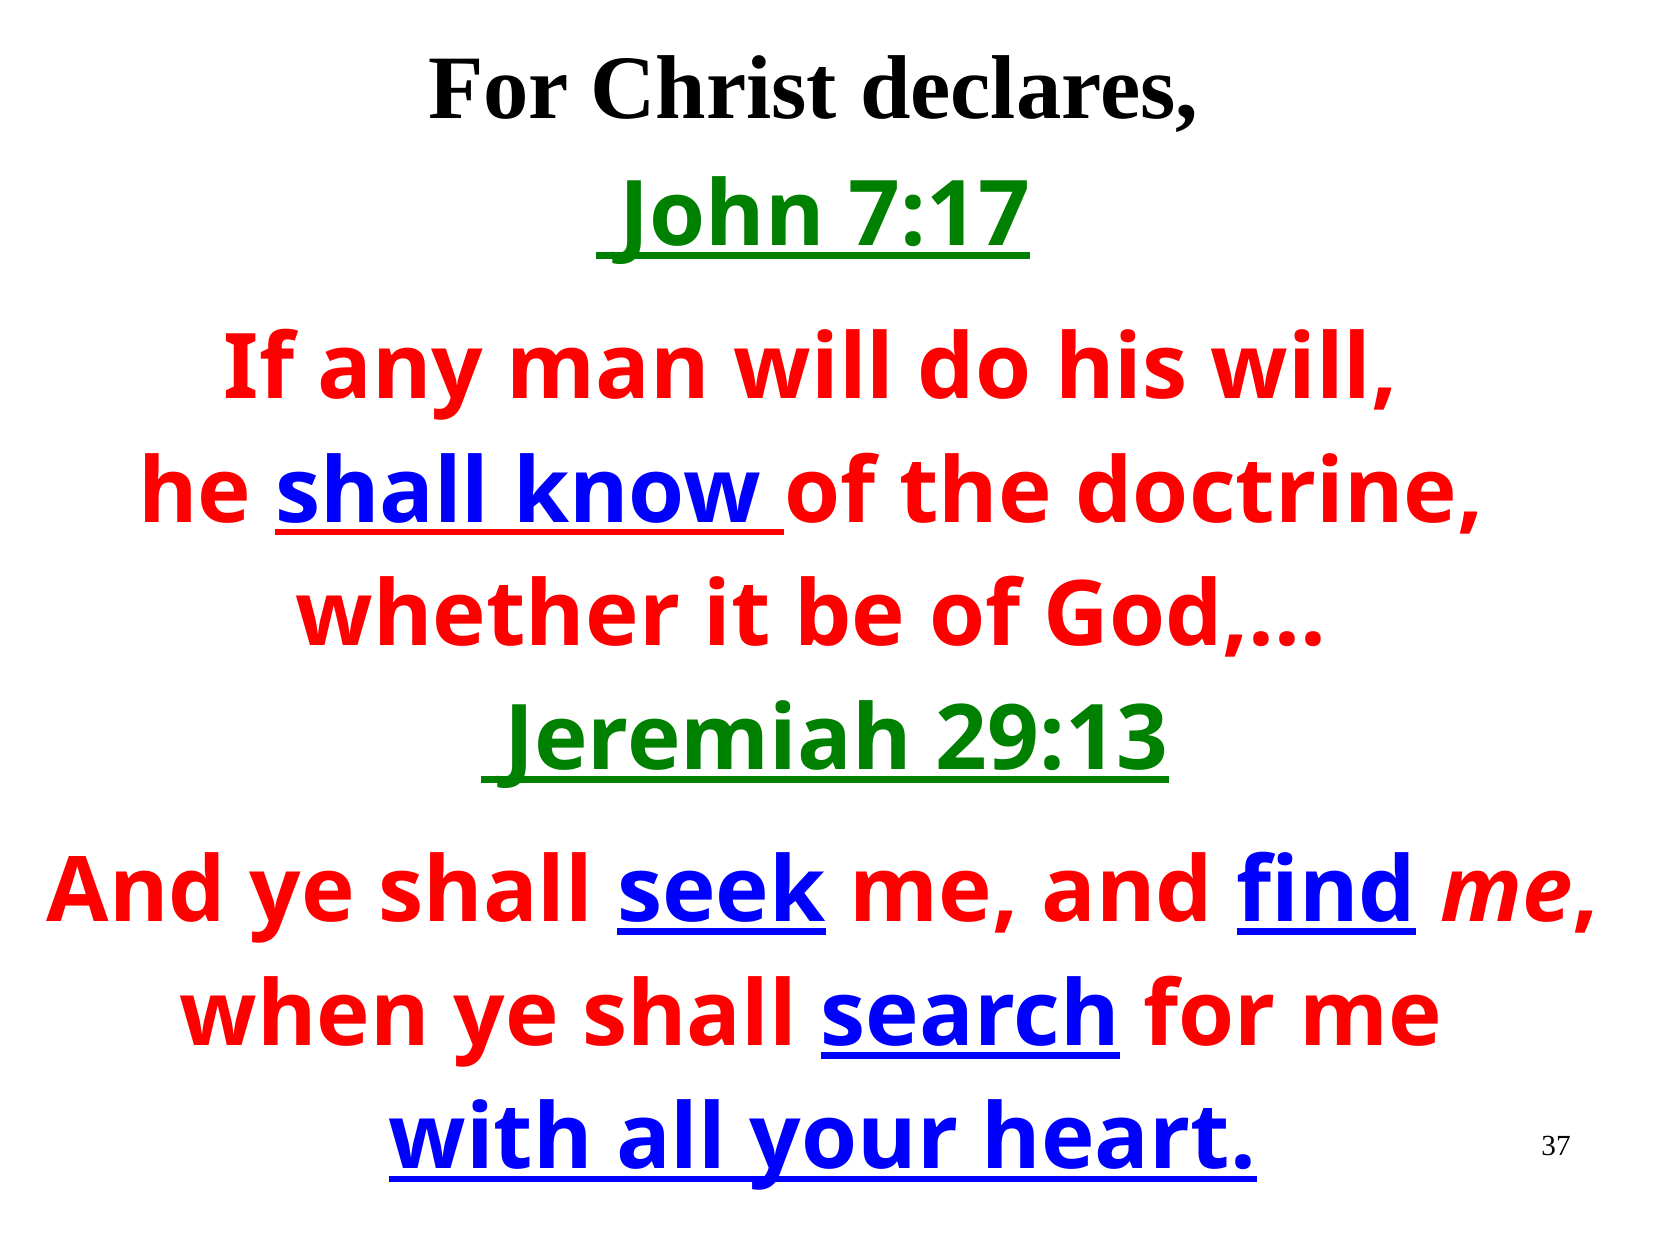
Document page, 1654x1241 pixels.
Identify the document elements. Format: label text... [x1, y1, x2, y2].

list For Christ declares, John 7:17 If any man will do his will, he shall know of the doctrine, whether it be of God,... Jeremiah 29:13 And ye shall seek me, and find me, when ye shall search for me with all your heart. [37, 37, 1613, 1201]
